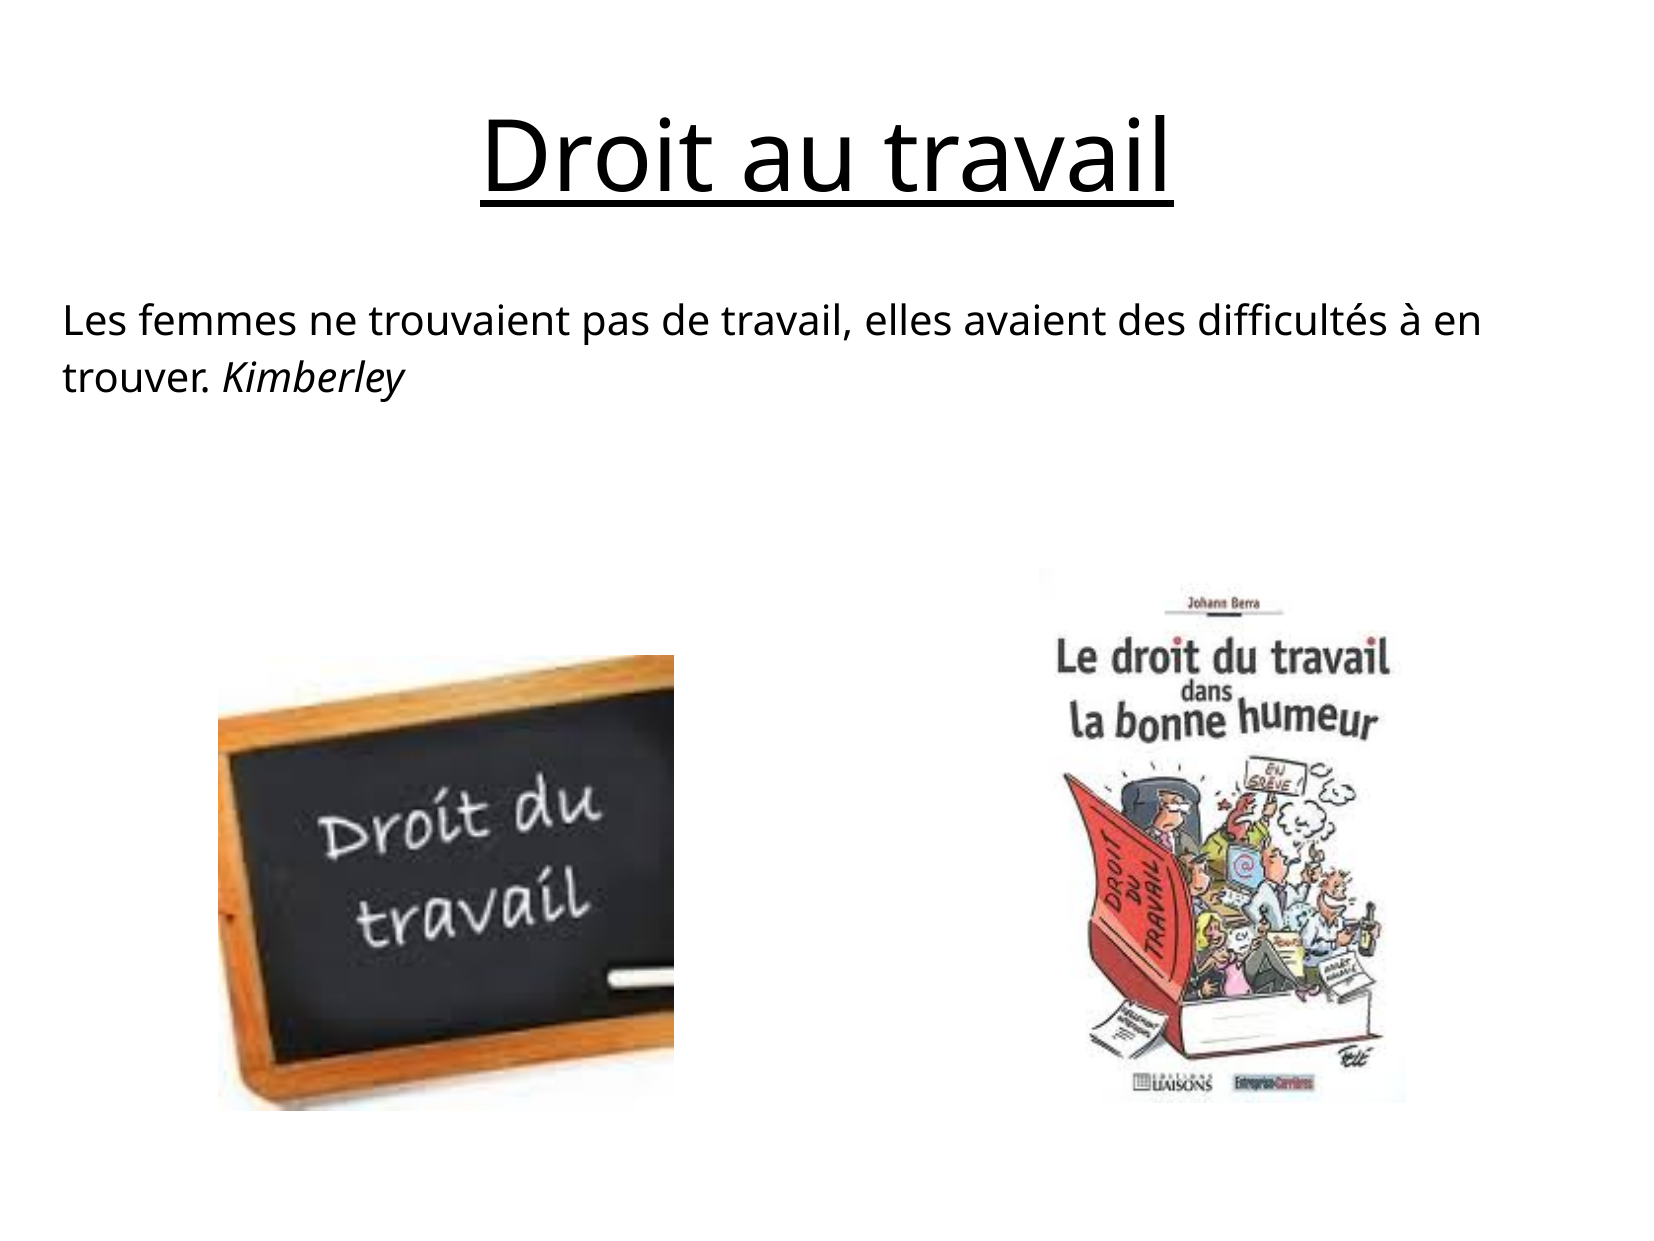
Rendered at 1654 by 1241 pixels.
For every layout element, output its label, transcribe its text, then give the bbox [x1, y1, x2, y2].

text_box Les femmes ne trouvaient pas de travail, elles avaient des difficultés à en trouver. Kimberley [47, 283, 1619, 473]
picture [1039, 568, 1406, 1103]
picture [218, 655, 674, 1111]
title Droit au travail [82, 49, 1571, 257]
